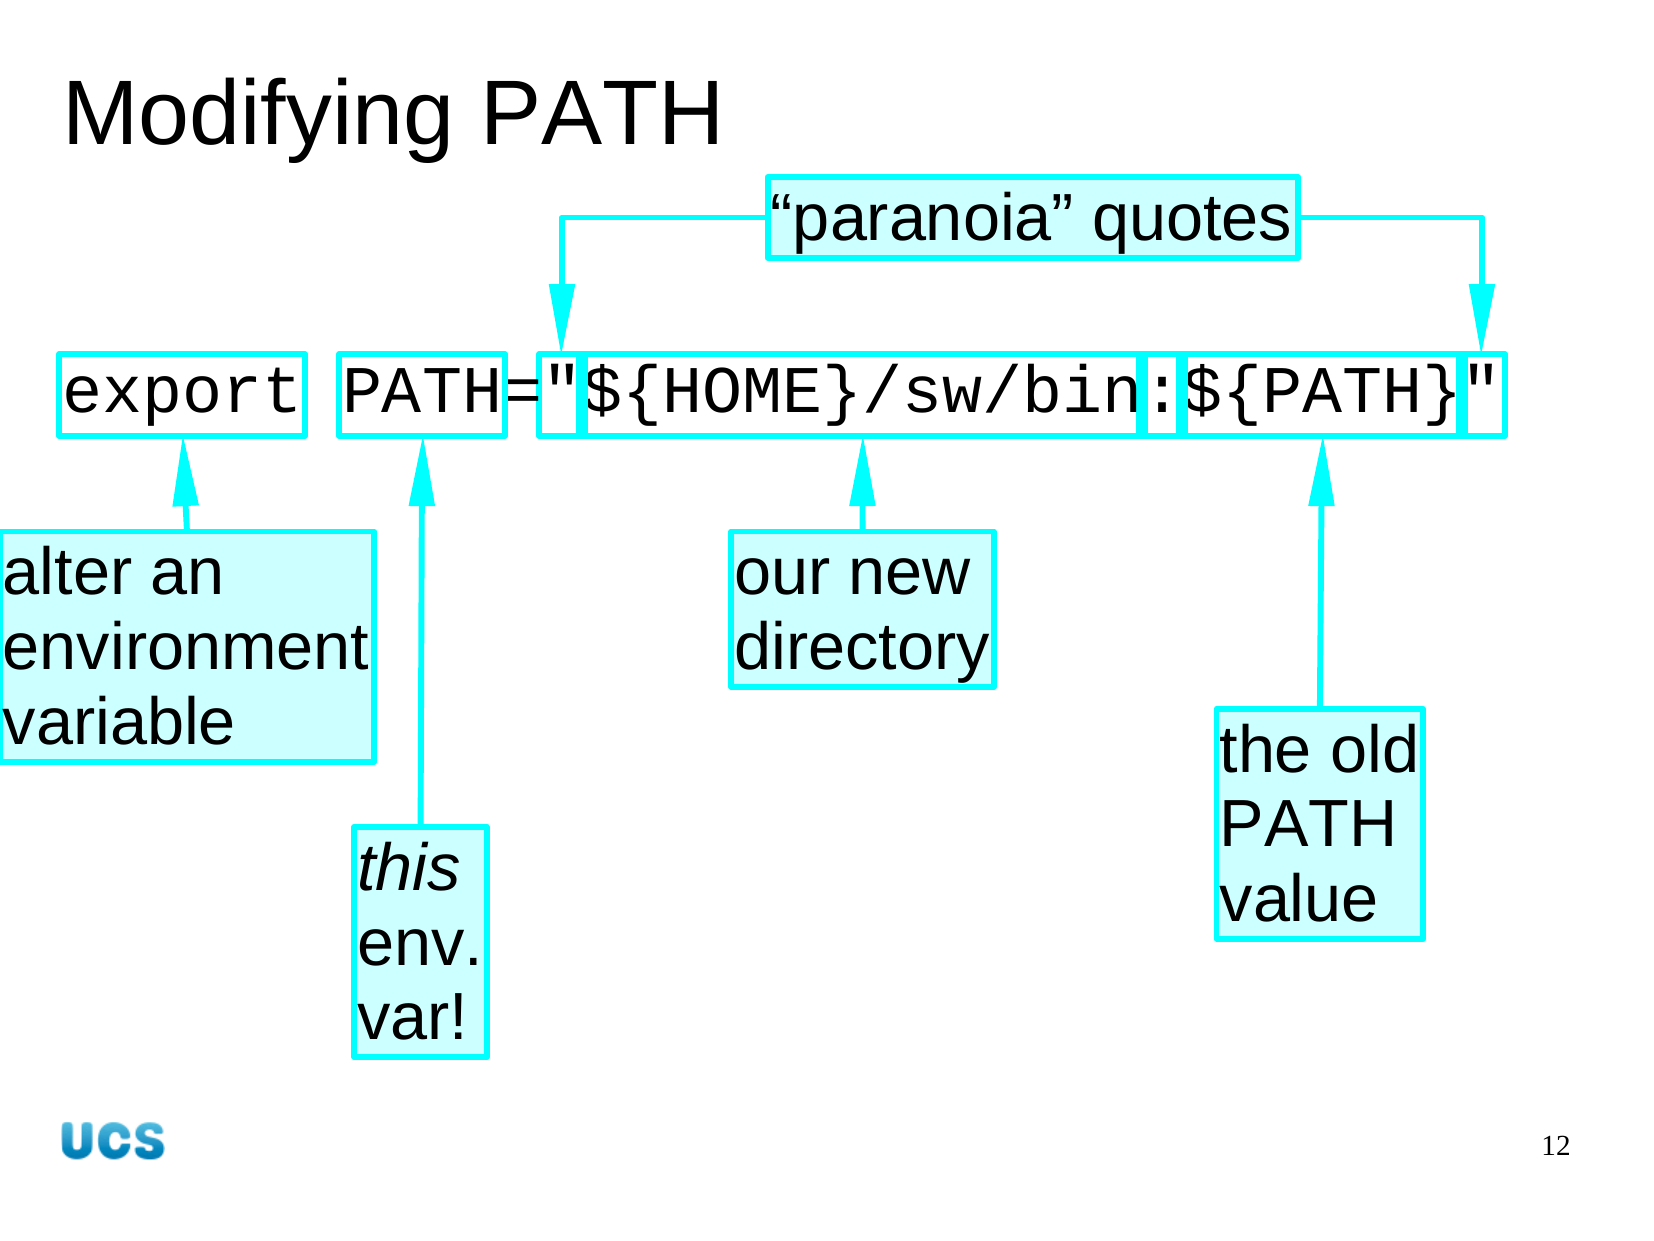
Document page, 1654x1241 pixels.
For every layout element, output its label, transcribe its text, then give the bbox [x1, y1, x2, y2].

text_box " [546, 354, 586, 436]
text_box the old PATH value [1216, 708, 1424, 939]
text_box ${PATH} [1188, 354, 1466, 436]
text_box this env. var! [354, 826, 487, 1058]
text_box PATH [339, 354, 506, 436]
text_box our new directory [731, 531, 994, 687]
text_box Modifying PATH [59, 59, 729, 168]
picture [61, 1121, 165, 1161]
text_box “paranoia” quotes [767, 177, 1299, 258]
text_box ${HOME}/sw/bin [588, 354, 1146, 436]
text_box = [508, 354, 546, 436]
text_box : [1148, 354, 1186, 436]
text_box alter an environment variable [0, 531, 374, 762]
text_box export [59, 354, 306, 436]
text_box " [1468, 354, 1506, 436]
